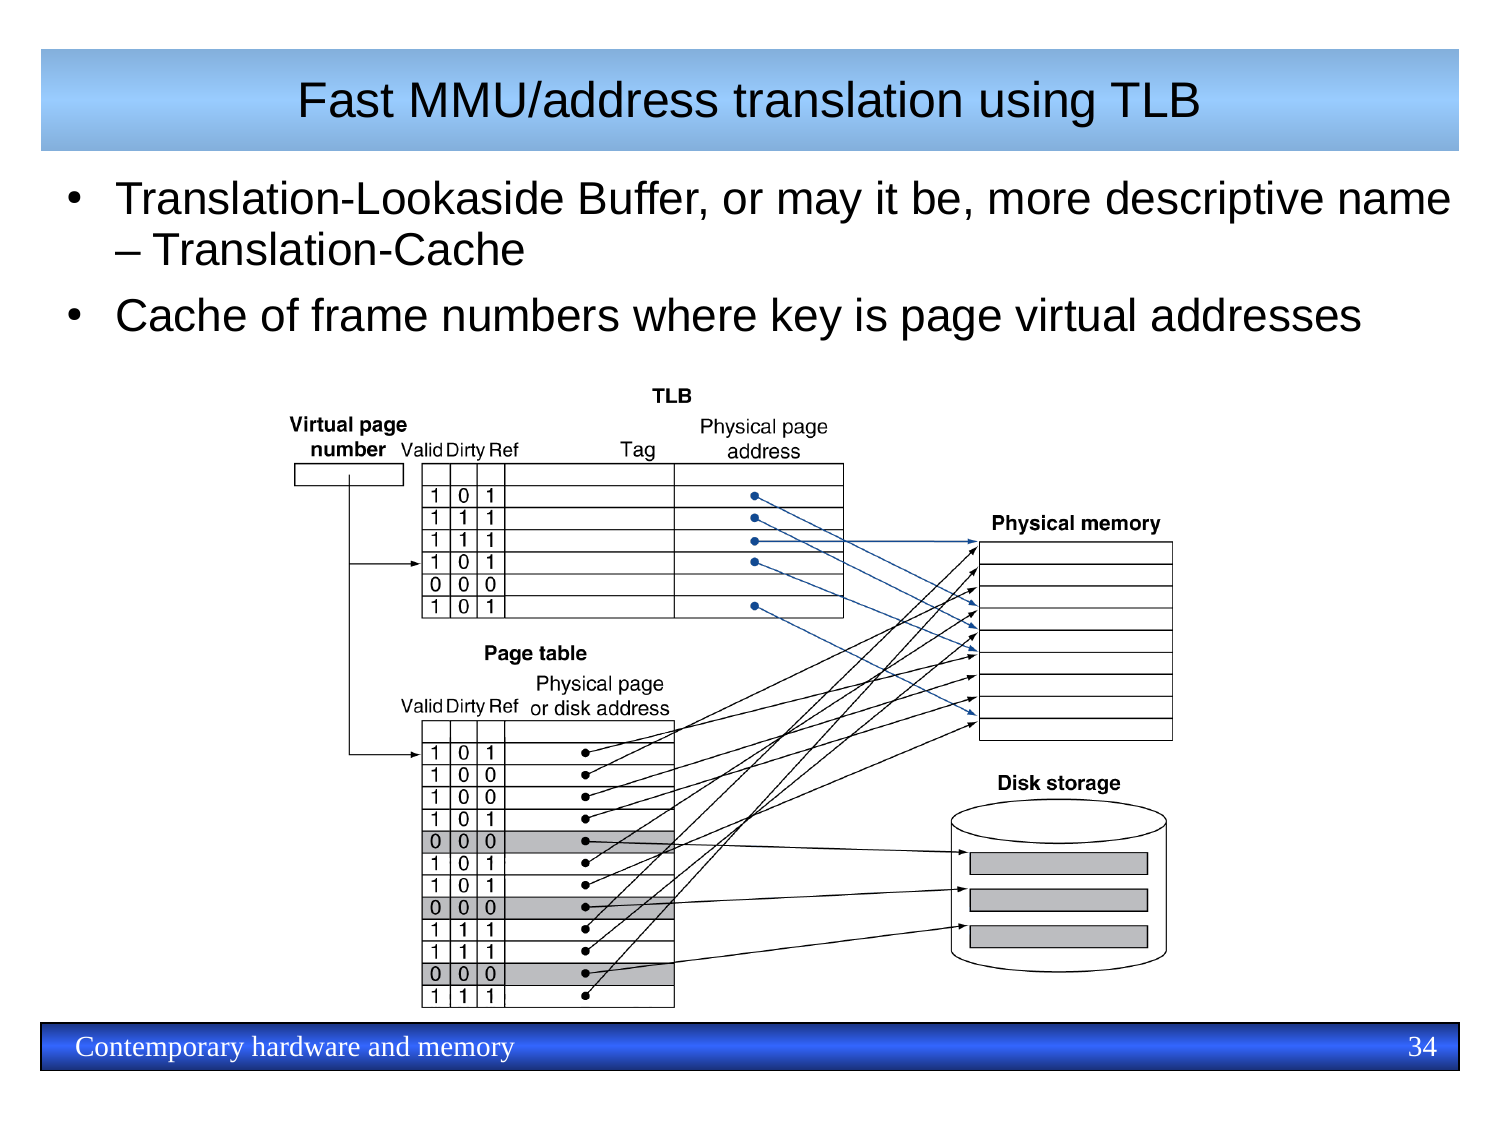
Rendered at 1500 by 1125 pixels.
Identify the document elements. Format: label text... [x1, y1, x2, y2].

title Fast MMU/address translation using TLB [41, 49, 1459, 151]
picture [289, 385, 1173, 1008]
list Translation-Lookaside Buffer, or may it be, more descriptive name – Translation-Cache Cache of frame numbers where key is page virtual addresses [49, 172, 1463, 376]
